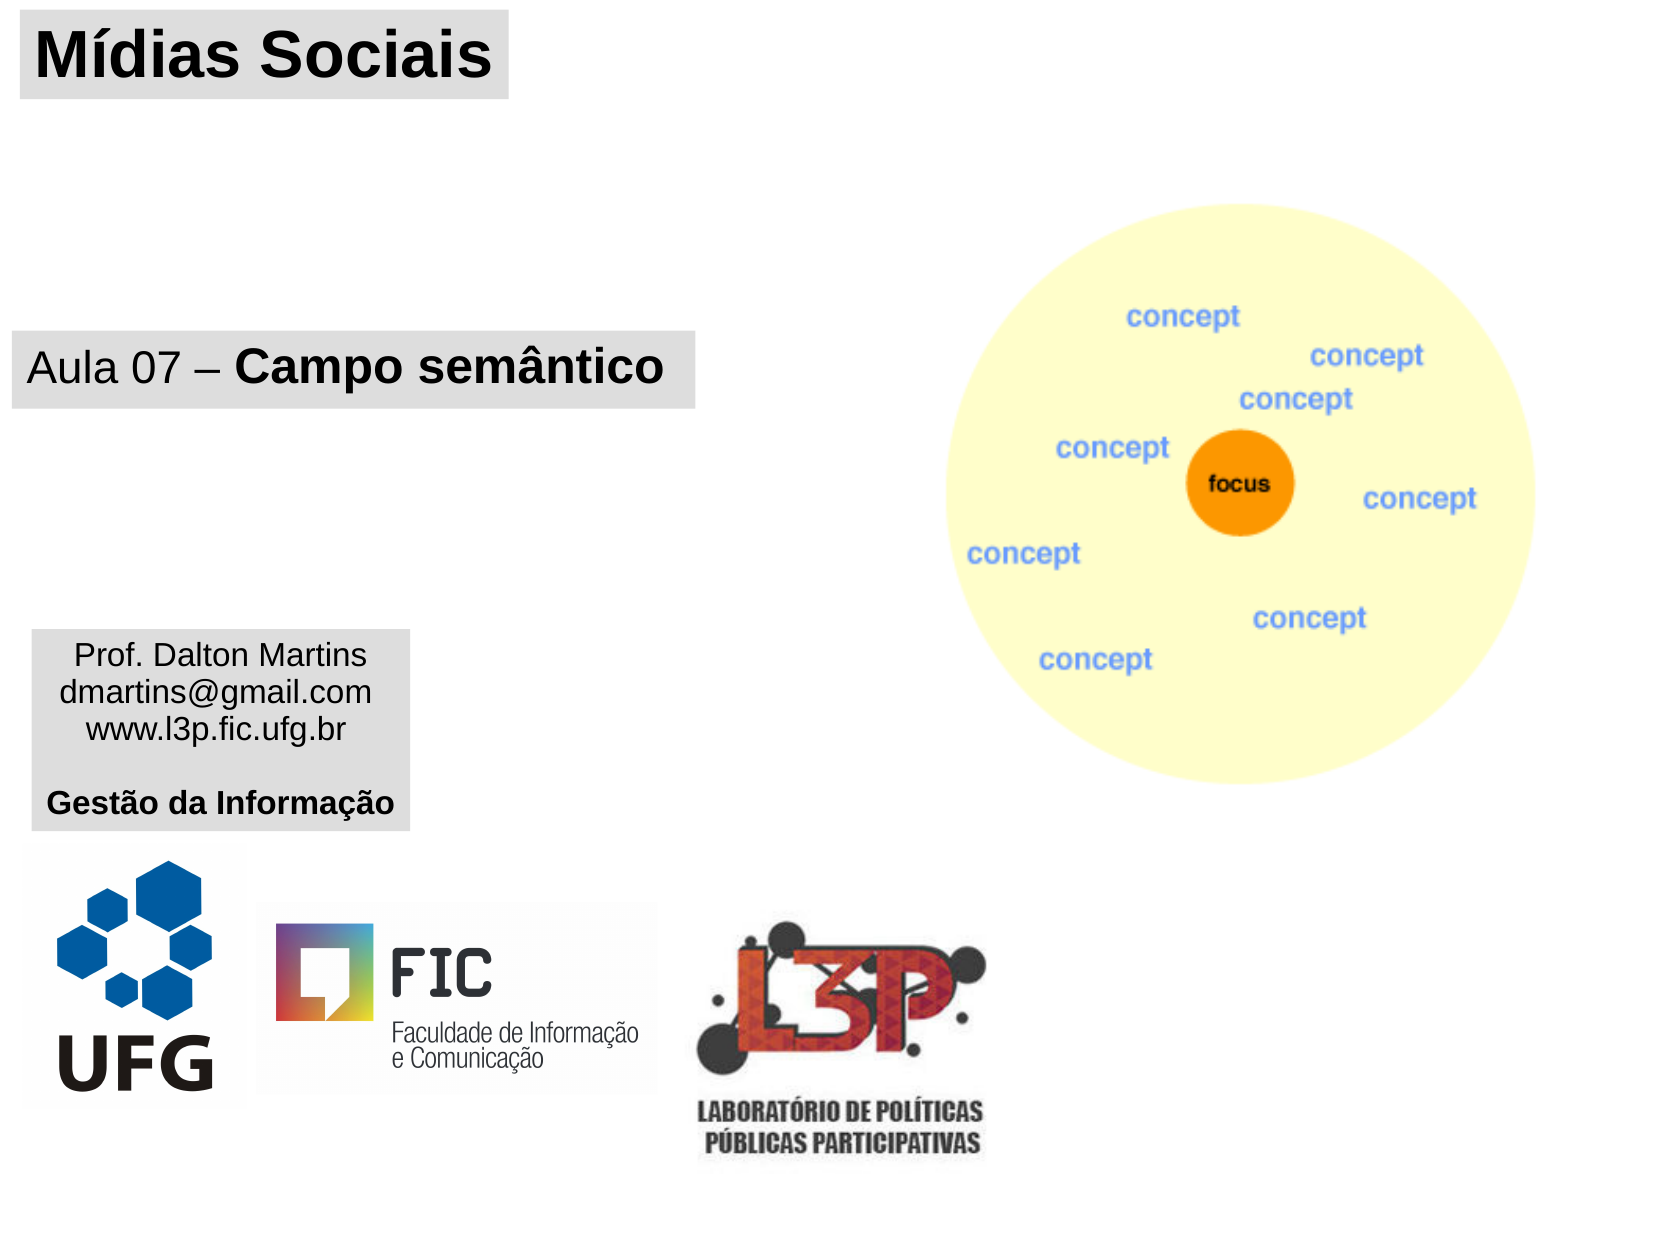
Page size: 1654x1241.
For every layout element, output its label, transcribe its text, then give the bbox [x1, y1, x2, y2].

picture [673, 885, 988, 1199]
text_box Aula 07 – Campo semântico [11, 330, 696, 409]
picture [898, 177, 1595, 827]
text_box Prof. Dalton Martins dmartins@gmail.com www.l3p.fic.ufg.br Gestão da Informação [31, 629, 411, 832]
picture [256, 902, 658, 1095]
text_box Mídias Sociais [19, 9, 509, 100]
picture [22, 843, 247, 1109]
